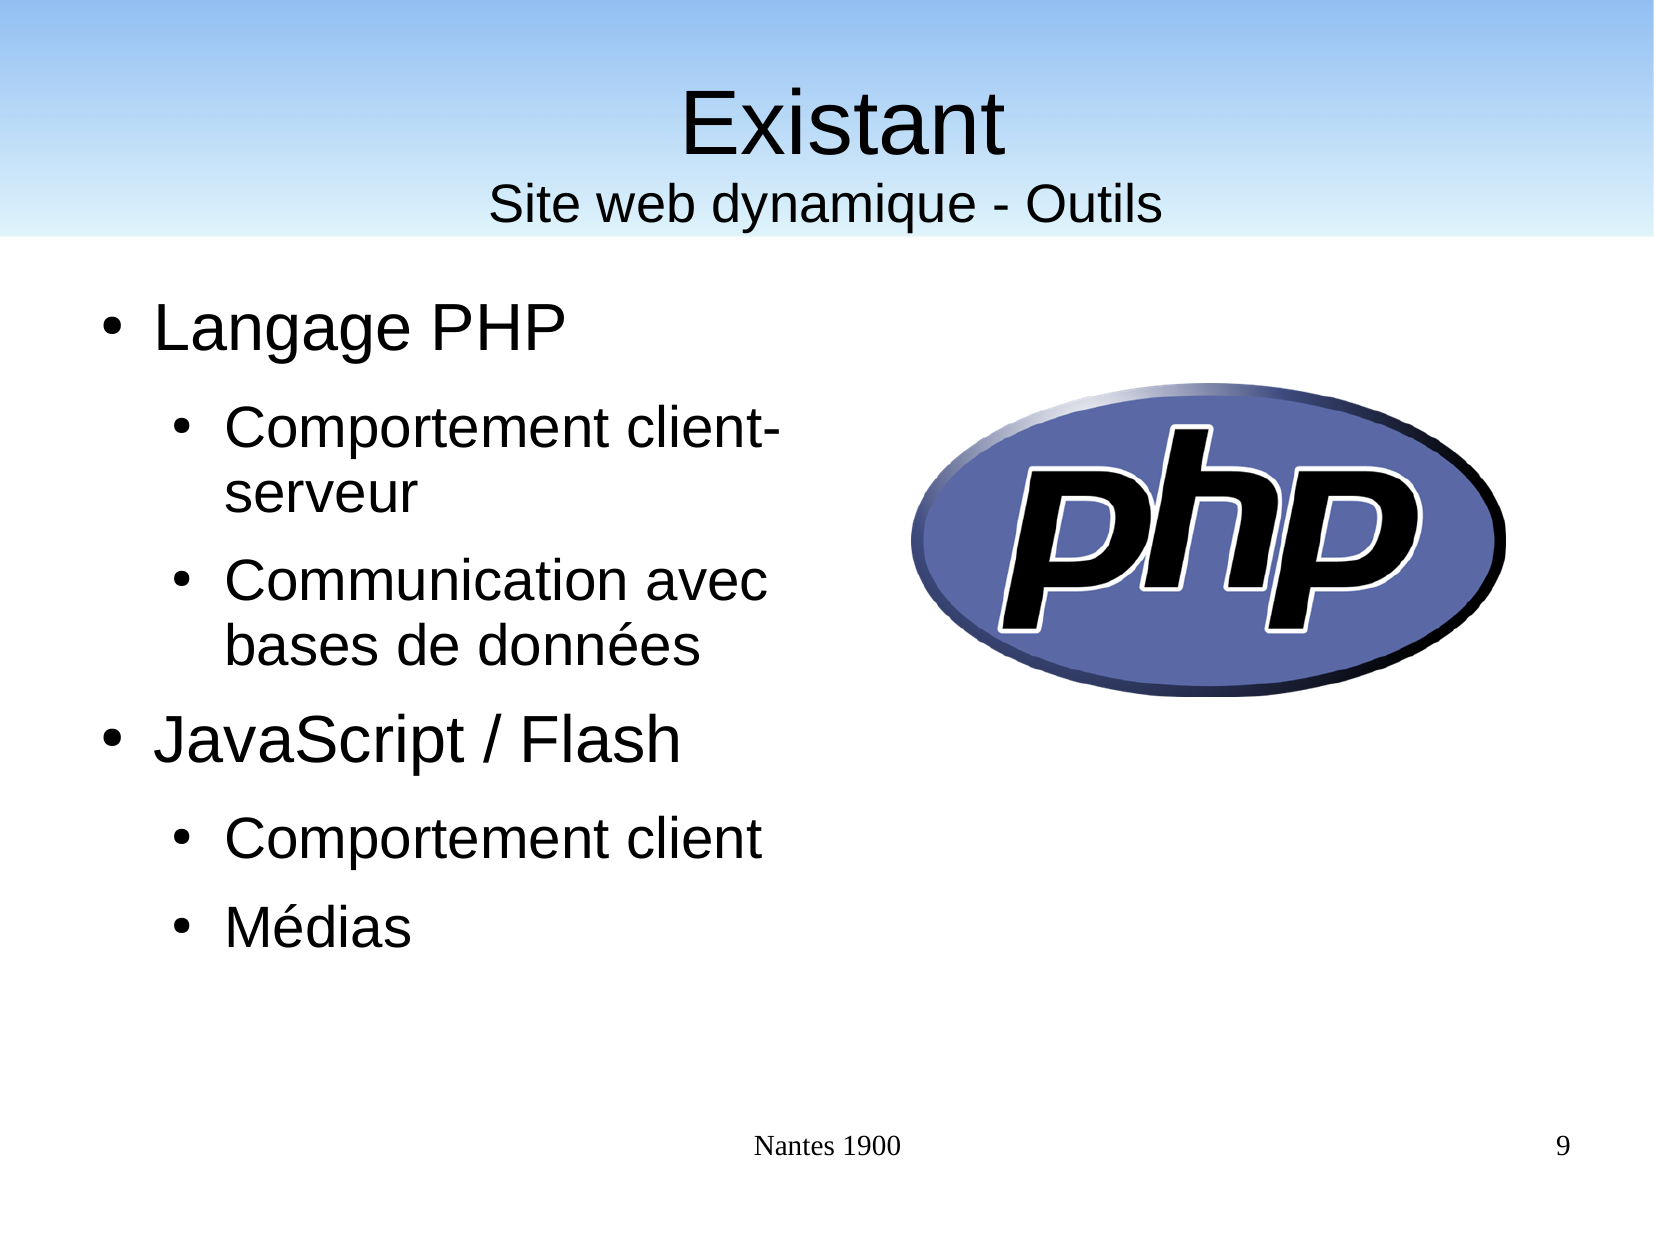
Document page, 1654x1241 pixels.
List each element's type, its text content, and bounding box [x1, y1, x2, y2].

list Langage PHP Comportement client-serveur Communication avec bases de données JavaScript / Flash Comportement client Médias [82, 290, 809, 1094]
picture [0, 0, 1654, 1241]
title Existant Site web dynamique - Outils [82, 49, 1571, 257]
